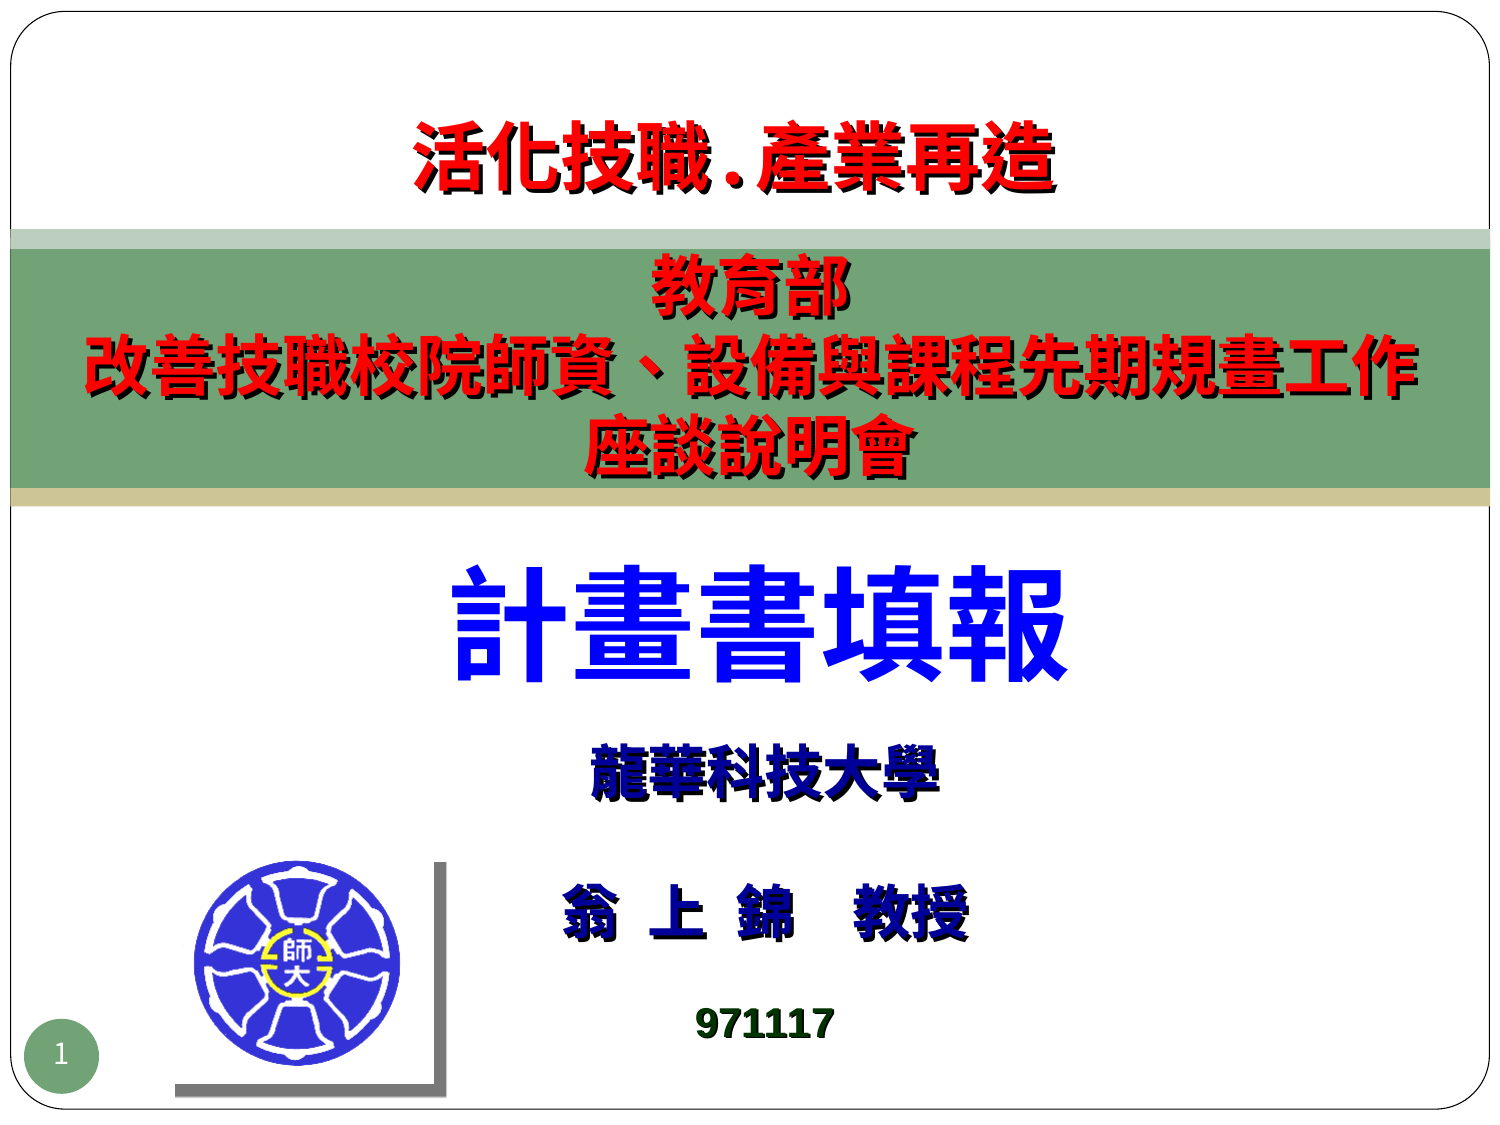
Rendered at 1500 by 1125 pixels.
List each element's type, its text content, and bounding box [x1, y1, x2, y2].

text_box <編號> [23, 1018, 100, 1094]
picture [159, 846, 434, 1084]
title 教育部 改善技職校院師資、設備與課程先期規畫工作 座談說明會 [0, 247, 1500, 489]
text_box 龍華科技大學 翁 上 錦 教授 971117 [545, 727, 984, 1054]
text_box 計畫書填報 [430, 538, 1128, 705]
text_box 活化技職․產業再造 [395, 101, 1071, 208]
